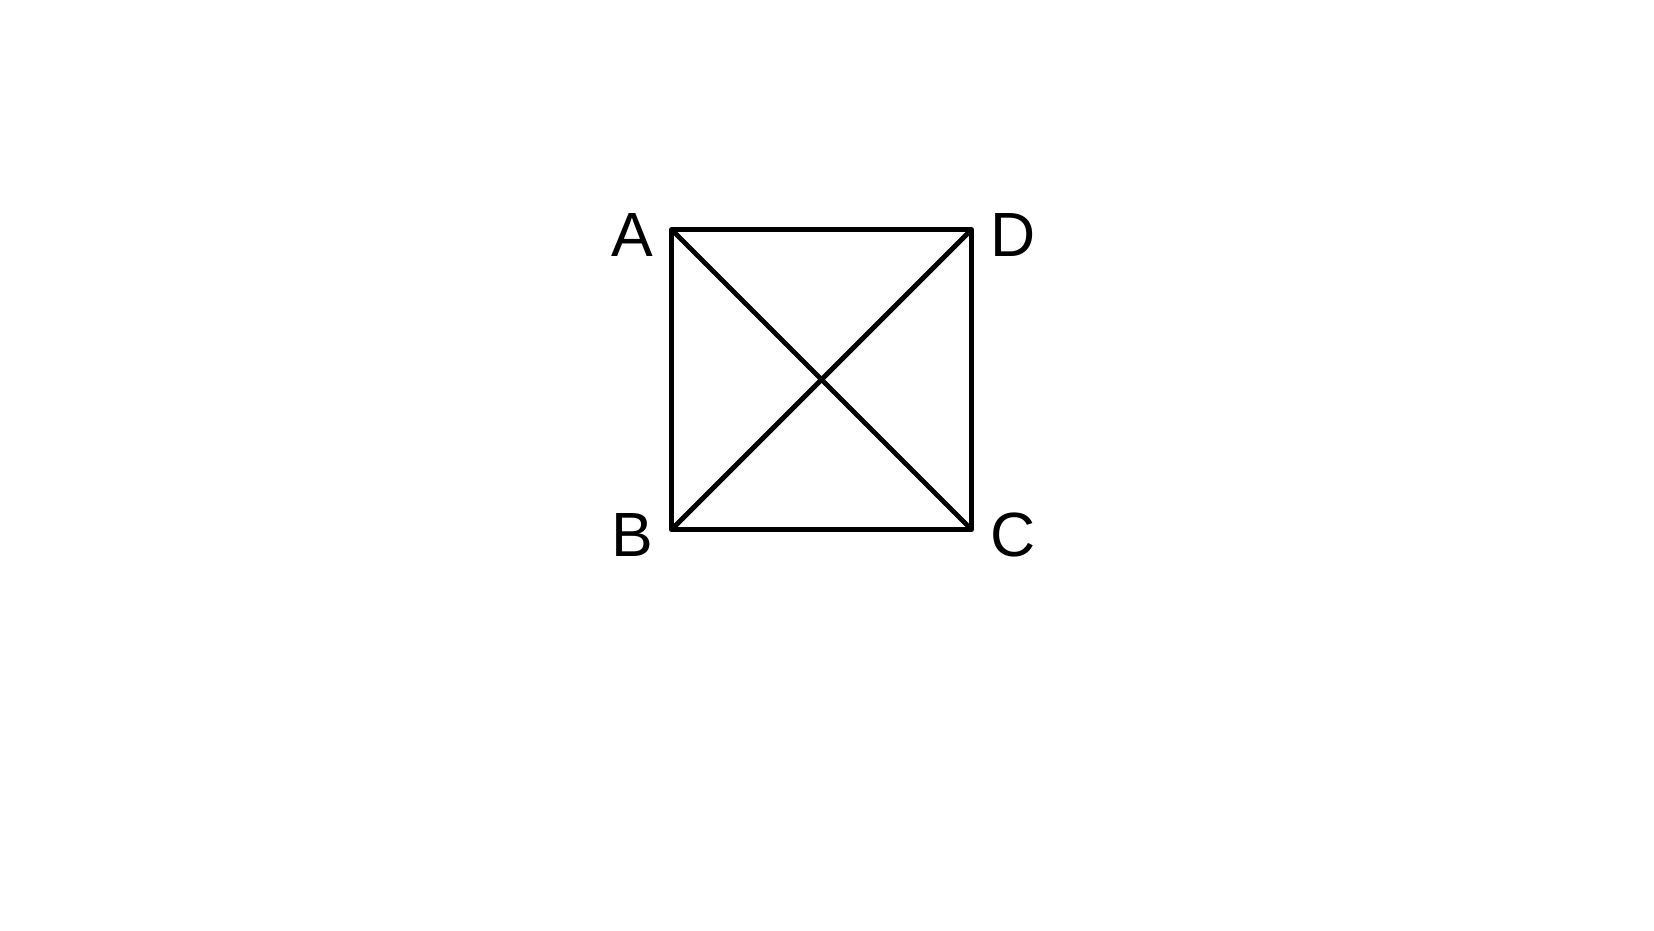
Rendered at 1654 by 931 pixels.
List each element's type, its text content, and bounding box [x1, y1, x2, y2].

text_box D [975, 192, 1051, 277]
text_box [676, 384, 967, 530]
text_box A [596, 192, 668, 277]
text_box B [596, 492, 668, 577]
text_box C [975, 492, 1051, 577]
text_box [826, 234, 972, 525]
text_box [637, 234, 817, 525]
text_box [676, 229, 967, 375]
